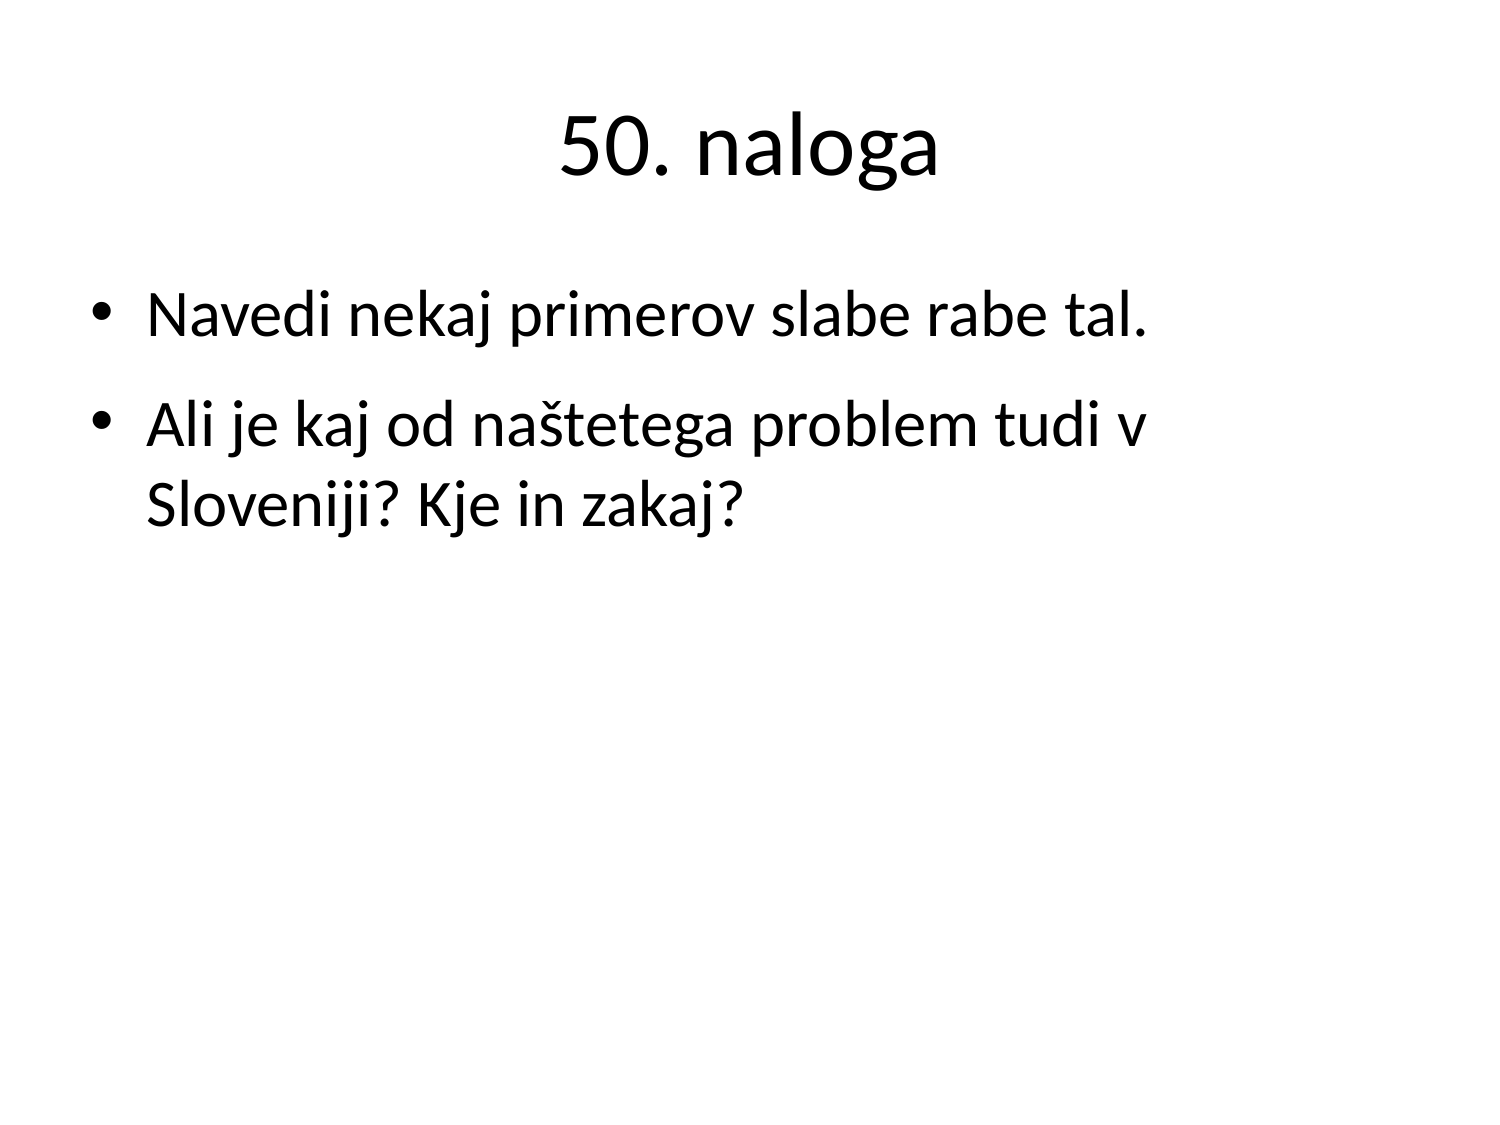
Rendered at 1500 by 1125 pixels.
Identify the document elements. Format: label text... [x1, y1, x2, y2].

list Navedi nekaj primerov slabe rabe tal. Ali je kaj od naštetega problem tudi v Sloveniji? Kje in zakaj? [75, 262, 1425, 1005]
title 50. naloga [75, 45, 1425, 233]
